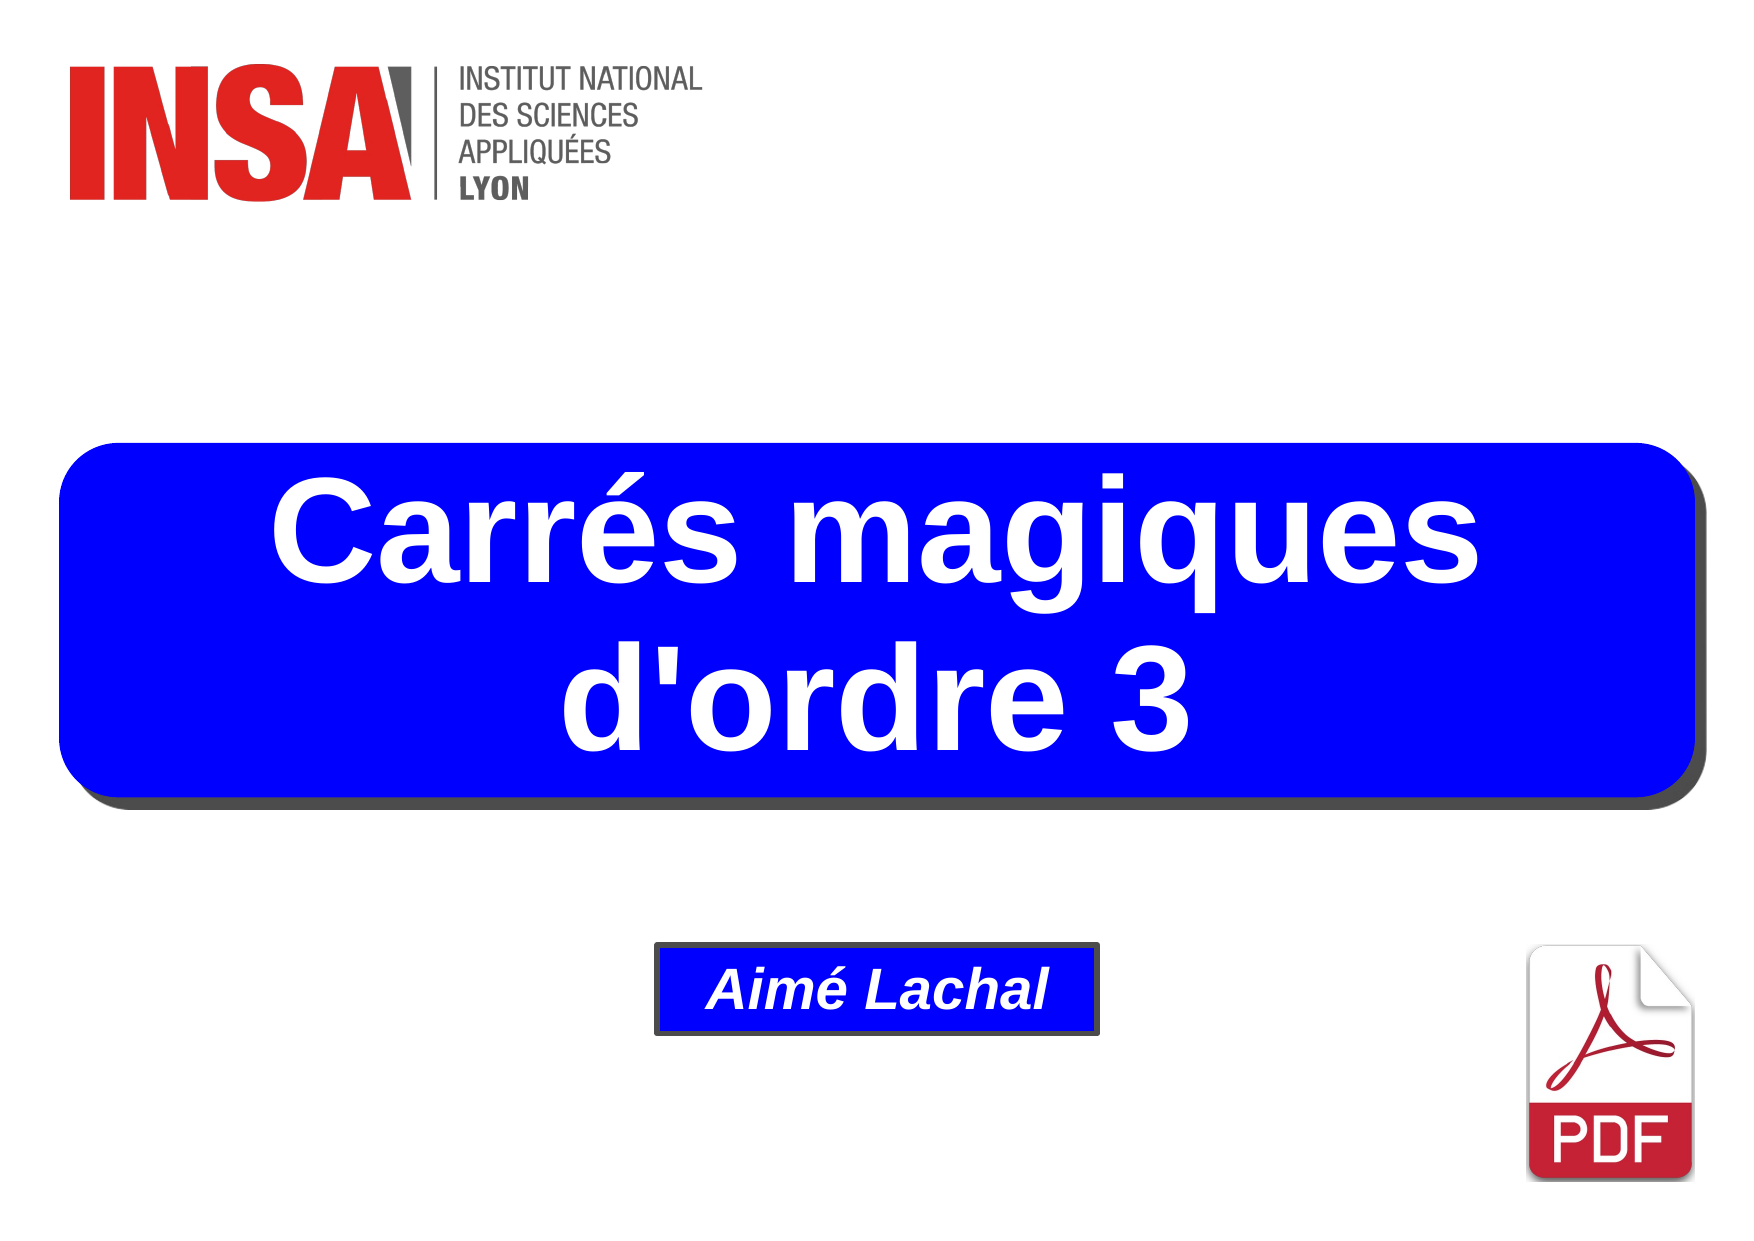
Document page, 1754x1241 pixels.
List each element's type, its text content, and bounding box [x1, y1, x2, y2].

picture [1526, 944, 1695, 1182]
text_box Carrés magiques d'ordre 3 [59, 442, 1695, 798]
picture [59, 58, 713, 207]
title Aimé Lachal [657, 944, 1098, 1034]
